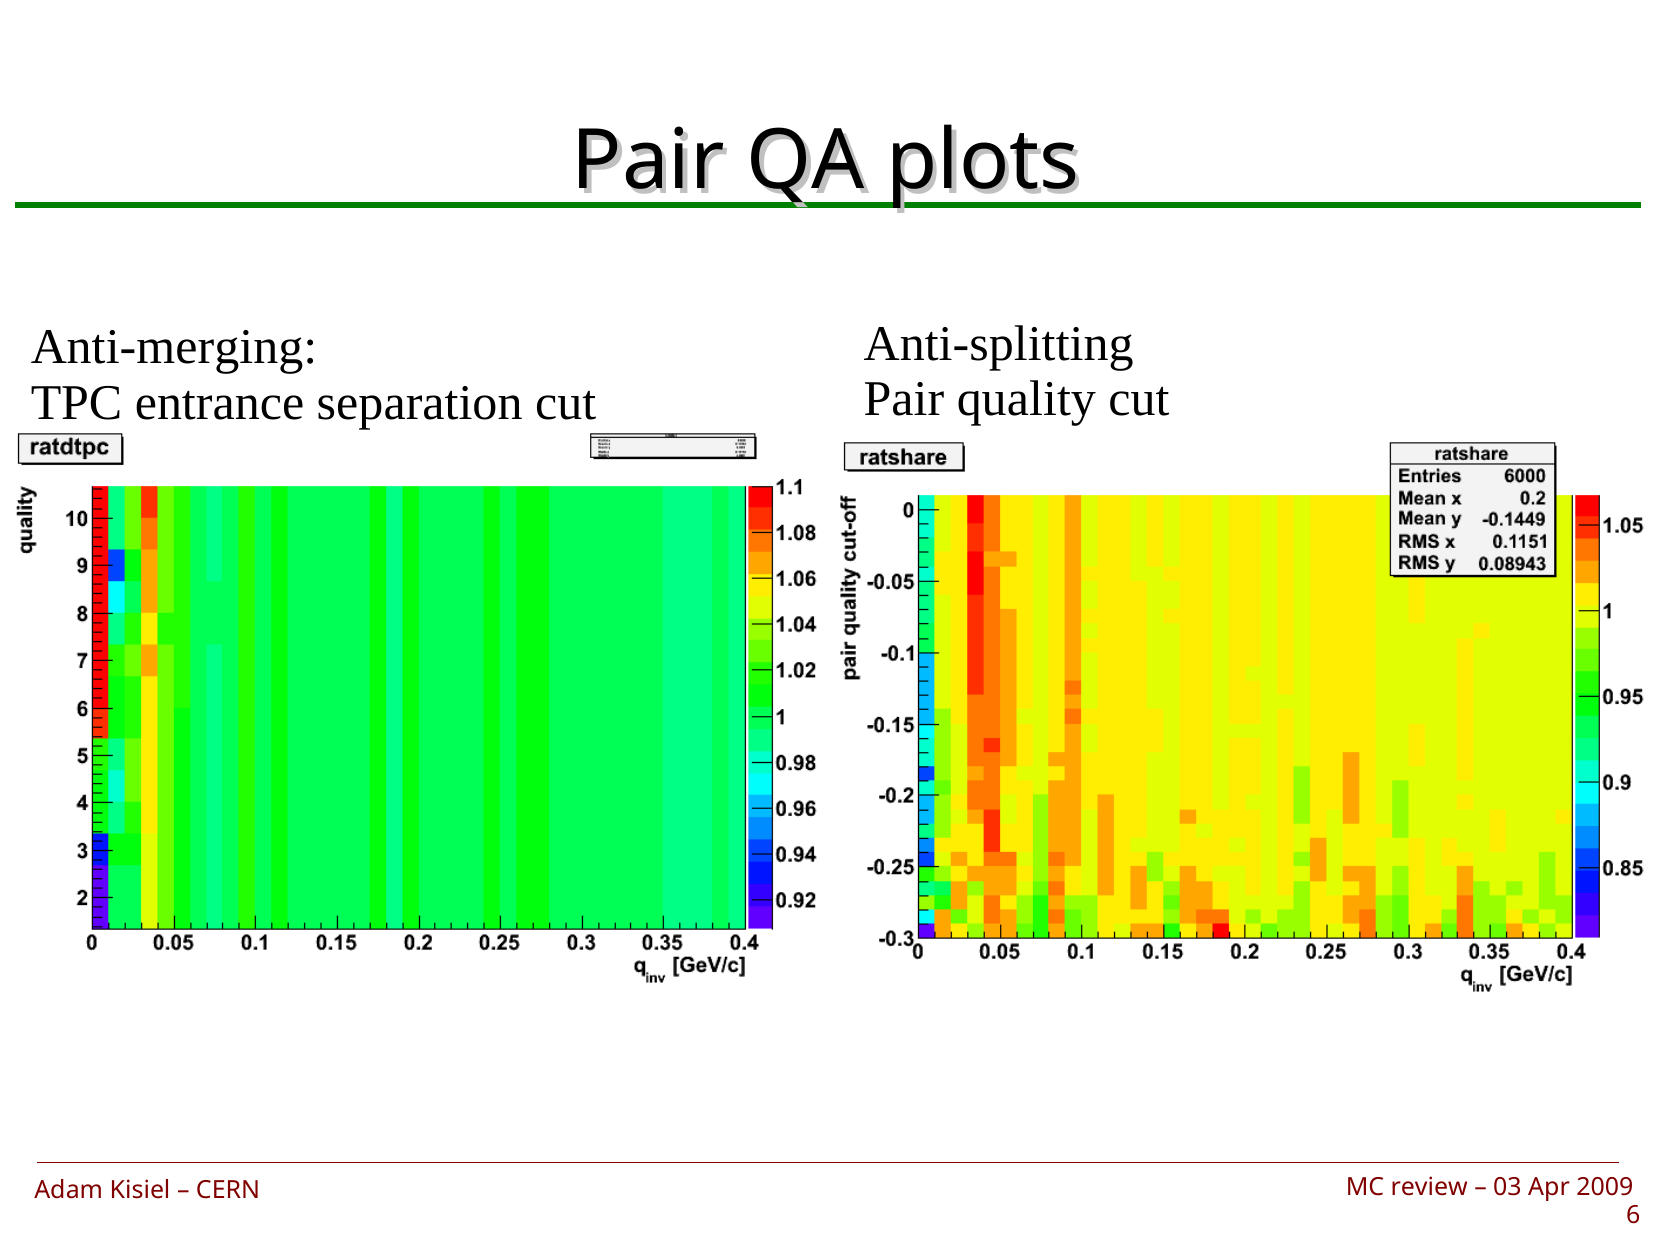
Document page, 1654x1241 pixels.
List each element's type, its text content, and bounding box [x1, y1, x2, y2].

text_box Anti-splitting Pair quality cut [863, 315, 1171, 427]
title Pair QA plots [119, 52, 1532, 261]
picture [837, 440, 1653, 994]
text_box Anti-merging: TPC entrance separation cut [30, 319, 598, 431]
picture [11, 431, 827, 985]
